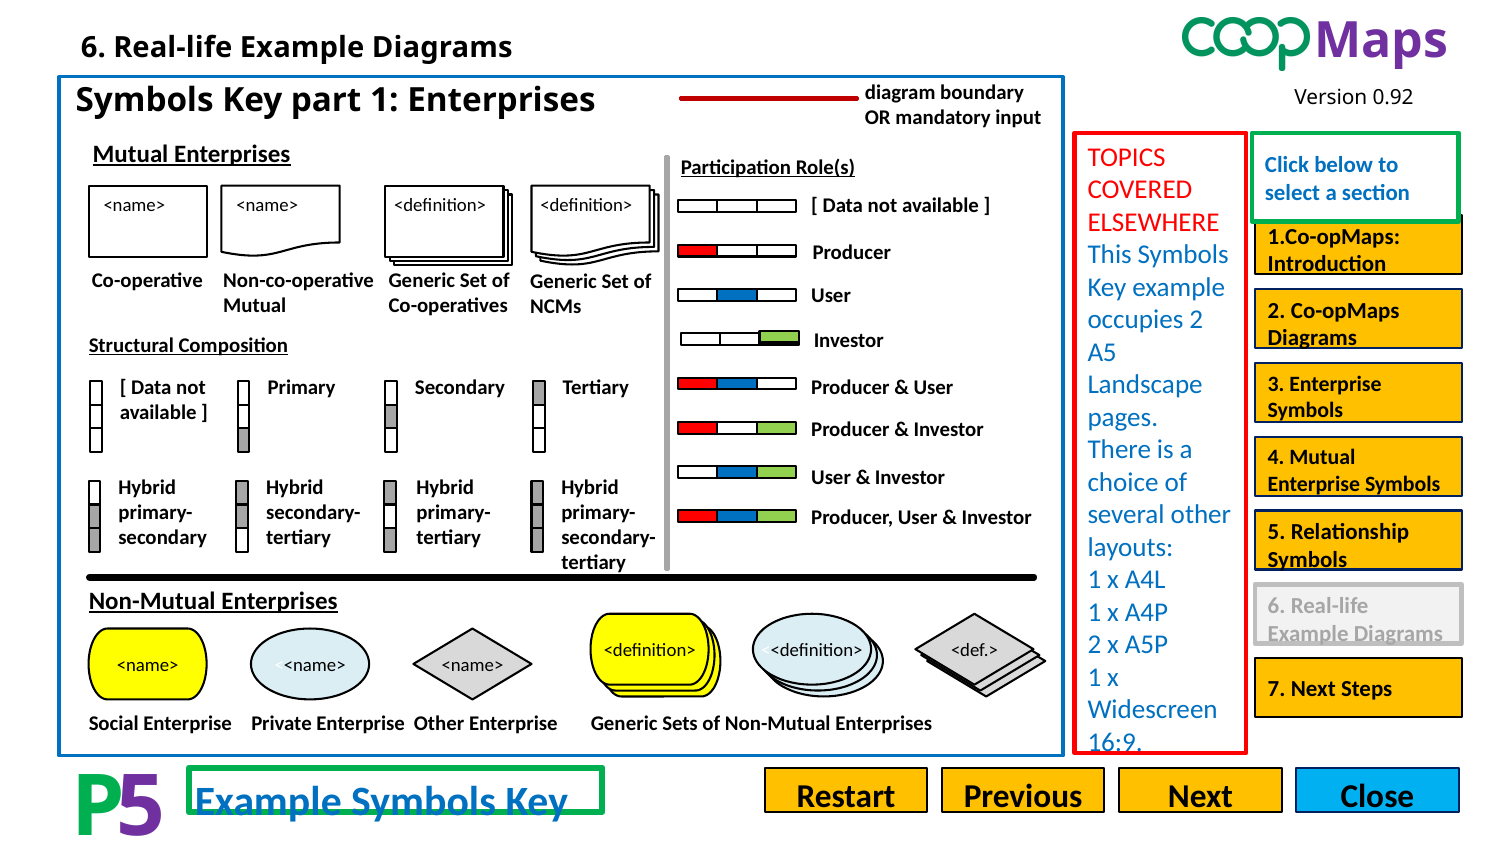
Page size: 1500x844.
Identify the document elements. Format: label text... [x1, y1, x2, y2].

text_box Tertiary [547, 366, 647, 407]
text_box < [766, 635, 878, 691]
text_box Producer [797, 231, 908, 272]
text_box Non-Mutual Enterprises [73, 577, 356, 623]
text_box 6. Real-life Example Diagrams [1254, 584, 1462, 644]
text_box [59, 76, 1063, 756]
text_box Symbols Key part 1: Enterprises [60, 70, 613, 127]
text_box [ Data not available ] [104, 366, 226, 433]
text_box <name> [221, 185, 340, 256]
text_box Producer & User [796, 366, 970, 407]
text_box Hybrid primary- secondary- tertiary [546, 466, 672, 574]
text_box <definition> [531, 185, 650, 256]
text_box 4. Mutual Enterprise Symbols [1254, 436, 1462, 496]
text_box <<definition> [752, 613, 872, 685]
text_box Secondary [400, 366, 522, 407]
text_box User [796, 274, 867, 315]
picture [1181, 17, 1310, 71]
text_box 7. Next Steps [1254, 658, 1462, 718]
text_box TOPICS COVERED ELSEWHERE This Symbols Key example occupies 2 A5 Landscape pages. There is a choice of several other layouts: 1 x A4L 1 x A4P 2 x A5P 1 x Widescreen 16:9. [1074, 132, 1247, 753]
text_box 5. Relationship Symbols [1254, 510, 1462, 570]
text_box 2. Co-opMaps Diagrams [1254, 289, 1462, 349]
text_box 6. Real-life Example Diagrams [68, 22, 519, 71]
text_box Structural Composition [73, 323, 307, 365]
text_box Next [1119, 767, 1282, 813]
text_box Hybrid secondary- tertiary [250, 466, 377, 558]
text_box <name> [88, 628, 207, 700]
text_box diagram boundary OR mandatory input [850, 70, 1059, 137]
text_box [ Data not available ] [796, 184, 1009, 225]
text_box P [59, 744, 103, 833]
text_box Restart [764, 767, 928, 813]
text_box <definition> [385, 186, 504, 257]
text_box Co-operative [76, 259, 208, 300]
text_box <<name> [250, 628, 370, 700]
text_box Example Symbols Key [189, 768, 602, 812]
text_box Maps [1299, 0, 1460, 76]
text_box Hybrid primary- secondary [103, 466, 223, 558]
text_box Producer, User & Investor [796, 496, 1052, 537]
text_box Primary [252, 366, 352, 407]
text_box Non-co-operative Mutual [208, 259, 373, 326]
text_box Version 0.92 [1281, 73, 1459, 119]
text_box Private Enterprise [236, 702, 398, 743]
text_box Other Enterprise [398, 702, 575, 743]
text_box Generic Set of NCMs [515, 259, 668, 326]
text_box Previous [942, 767, 1105, 813]
text_box 5 [103, 744, 199, 833]
text_box Social Enterprise [73, 702, 236, 743]
text_box <definition> [590, 613, 709, 685]
text_box Generic Sets of Non-Mutual Enterprises [575, 702, 952, 743]
text_box Investor [798, 318, 901, 360]
text_box <def.> [915, 613, 1034, 685]
text_box 1.Co-opMaps: Introduction [1254, 215, 1462, 275]
text_box <name> [89, 186, 207, 257]
text_box Click below to select a section [1252, 132, 1459, 222]
text_box <name> [413, 628, 532, 700]
text_box Hybrid primary- tertiary [401, 466, 507, 558]
text_box < [772, 641, 883, 697]
text_box Close [1296, 767, 1459, 813]
text_box User & Investor [796, 455, 963, 496]
text_box Generic Set of Co-operatives [373, 259, 515, 326]
text_box 3. Enterprise Symbols [1254, 362, 1462, 422]
text_box Producer & Investor [796, 408, 1002, 449]
text_box Mutual Enterprises [77, 129, 308, 176]
text_box Participation Role(s) [665, 146, 879, 187]
